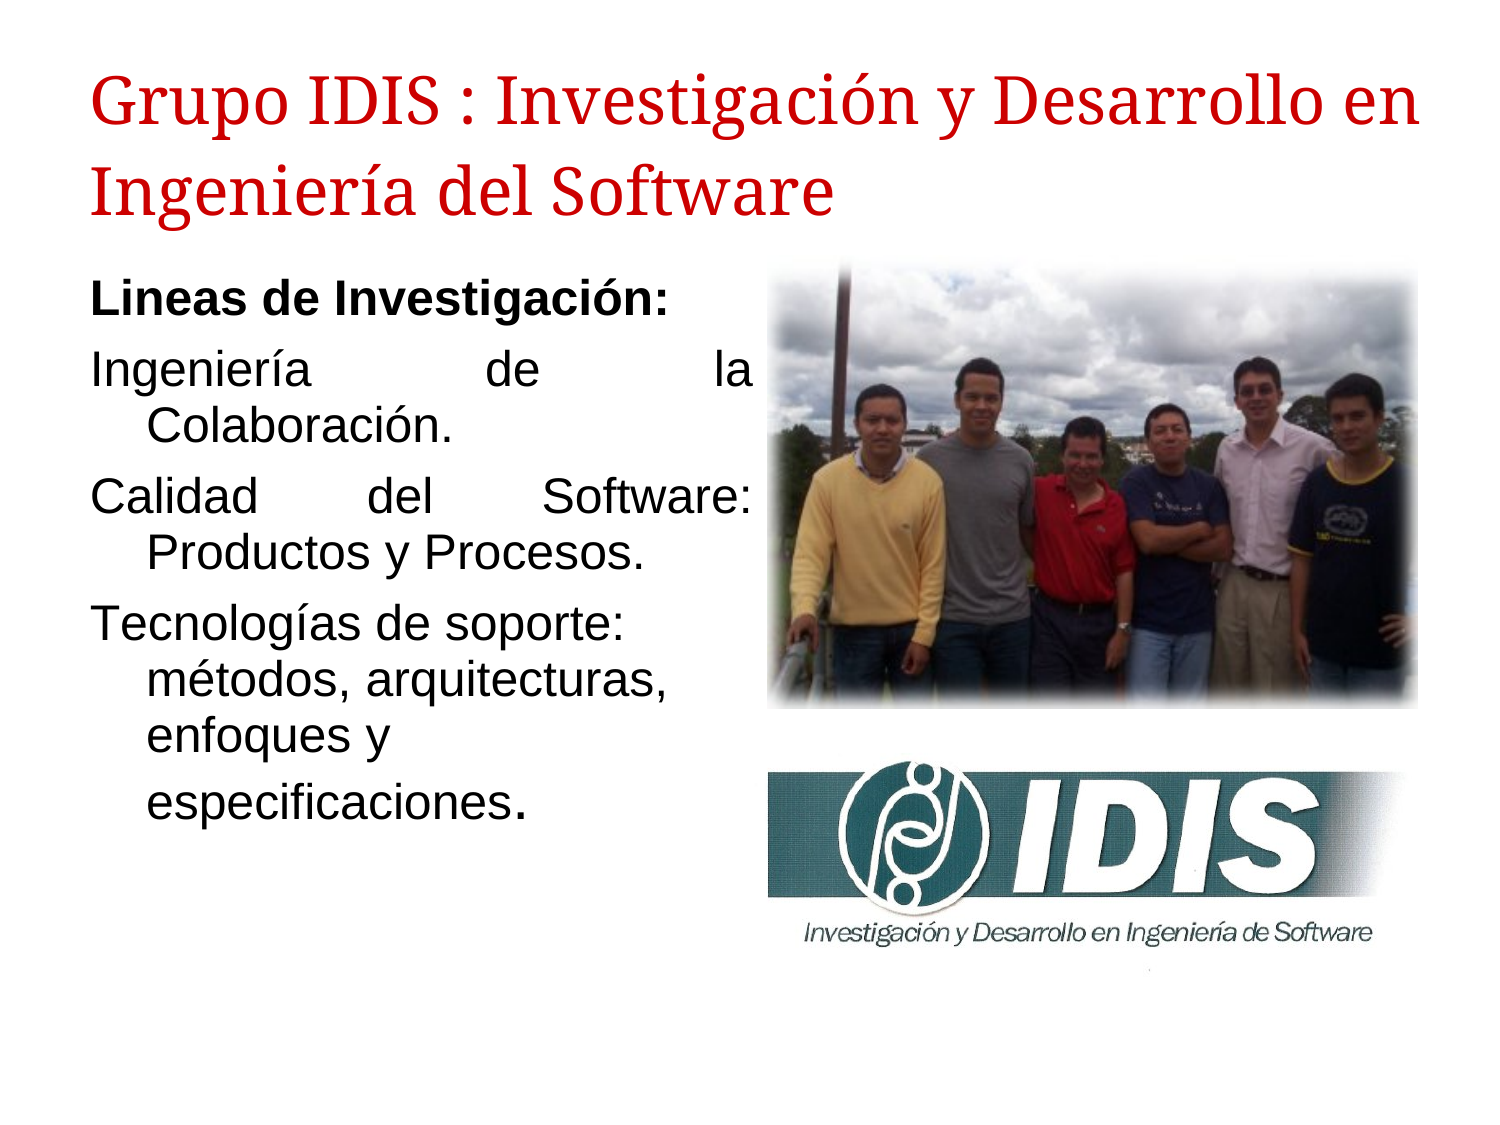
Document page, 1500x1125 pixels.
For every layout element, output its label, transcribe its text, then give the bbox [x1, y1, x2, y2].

list Lineas de Investigación: Ingeniería de la Colaboración. Calidad del Software: Productos y Procesos. Tecnologías de soporte: métodos, arquitecturas, enfoques y especificaciones. [75, 262, 768, 1121]
picture [767, 255, 1418, 709]
picture [738, 738, 1447, 977]
title Grupo IDIS : Investigación y Desarrollo en Ingeniería del Software [75, 45, 1447, 247]
